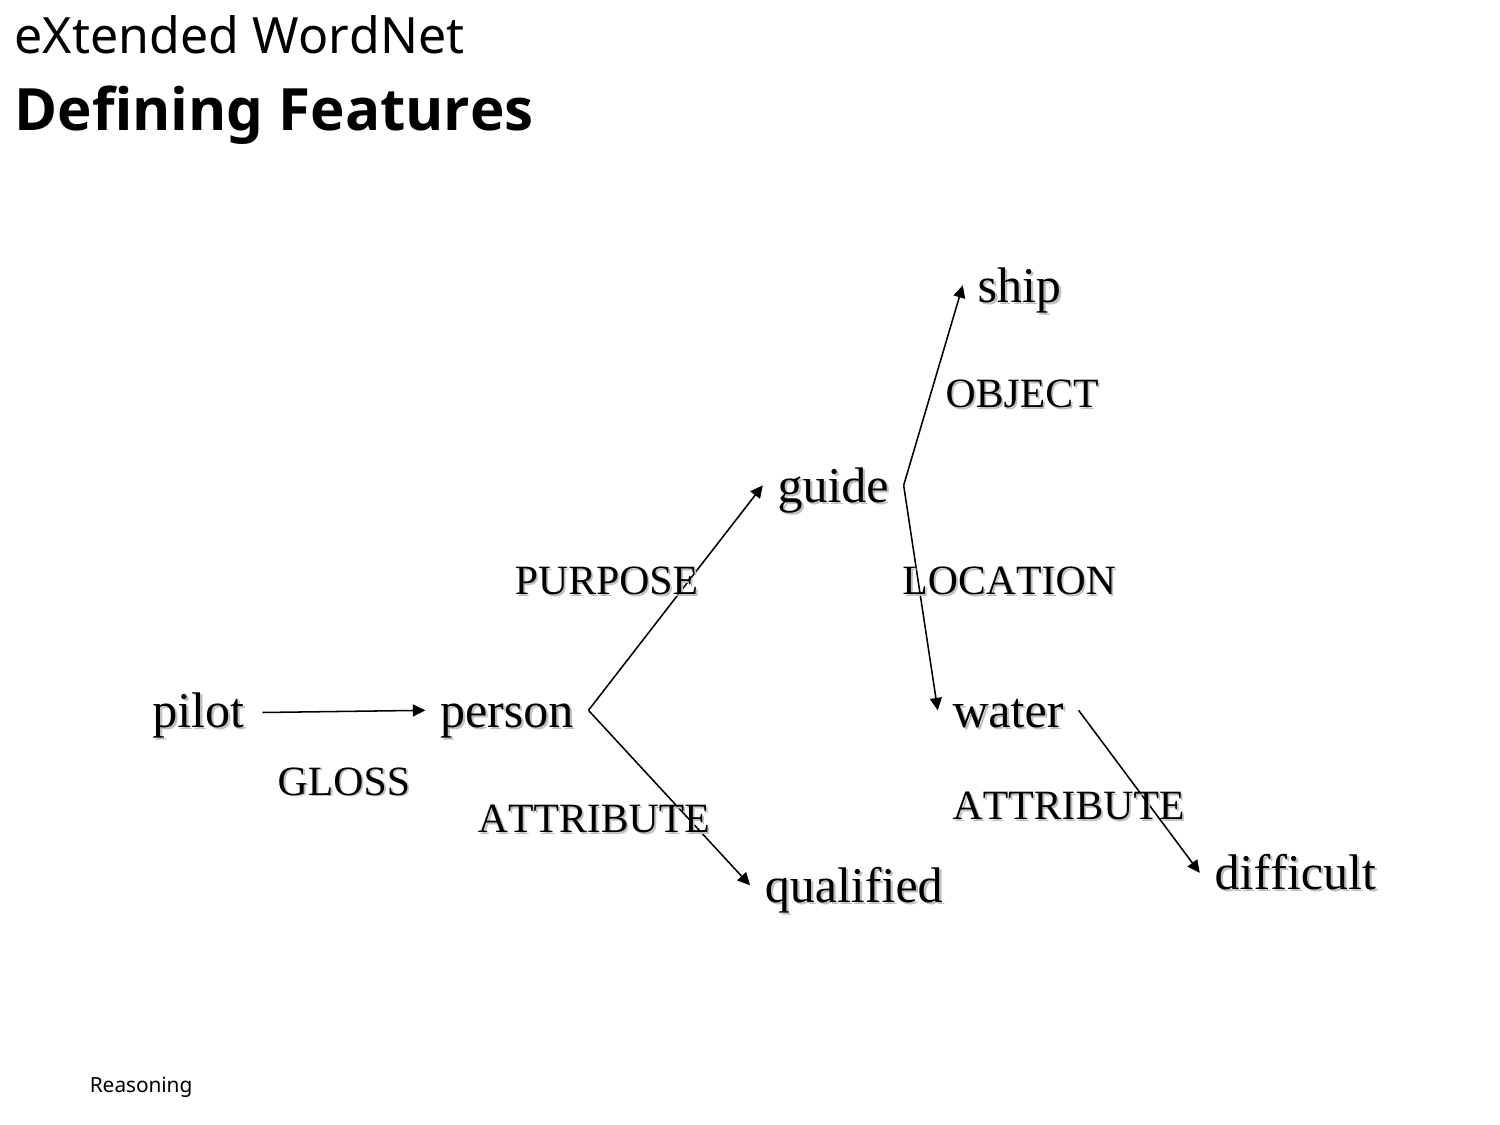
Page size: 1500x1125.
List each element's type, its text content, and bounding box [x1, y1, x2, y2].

title eXtended WordNet Defining Features [0, 0, 1276, 147]
text_box LOCATION [887, 549, 1132, 612]
text_box pilot [137, 674, 260, 746]
text_box ATTRIBUTE [937, 774, 1200, 837]
text_box OBJECT [930, 362, 1114, 425]
text_box PURPOSE [500, 549, 714, 612]
text_box difficult [1199, 837, 1392, 909]
text_box qualified [750, 849, 958, 921]
text_box person [425, 674, 589, 746]
text_box guide [762, 449, 904, 521]
text_box ATTRIBUTE [463, 787, 725, 850]
text_box water [937, 674, 1079, 746]
text_box GLOSS [262, 750, 425, 812]
text_box ship [962, 249, 1077, 321]
